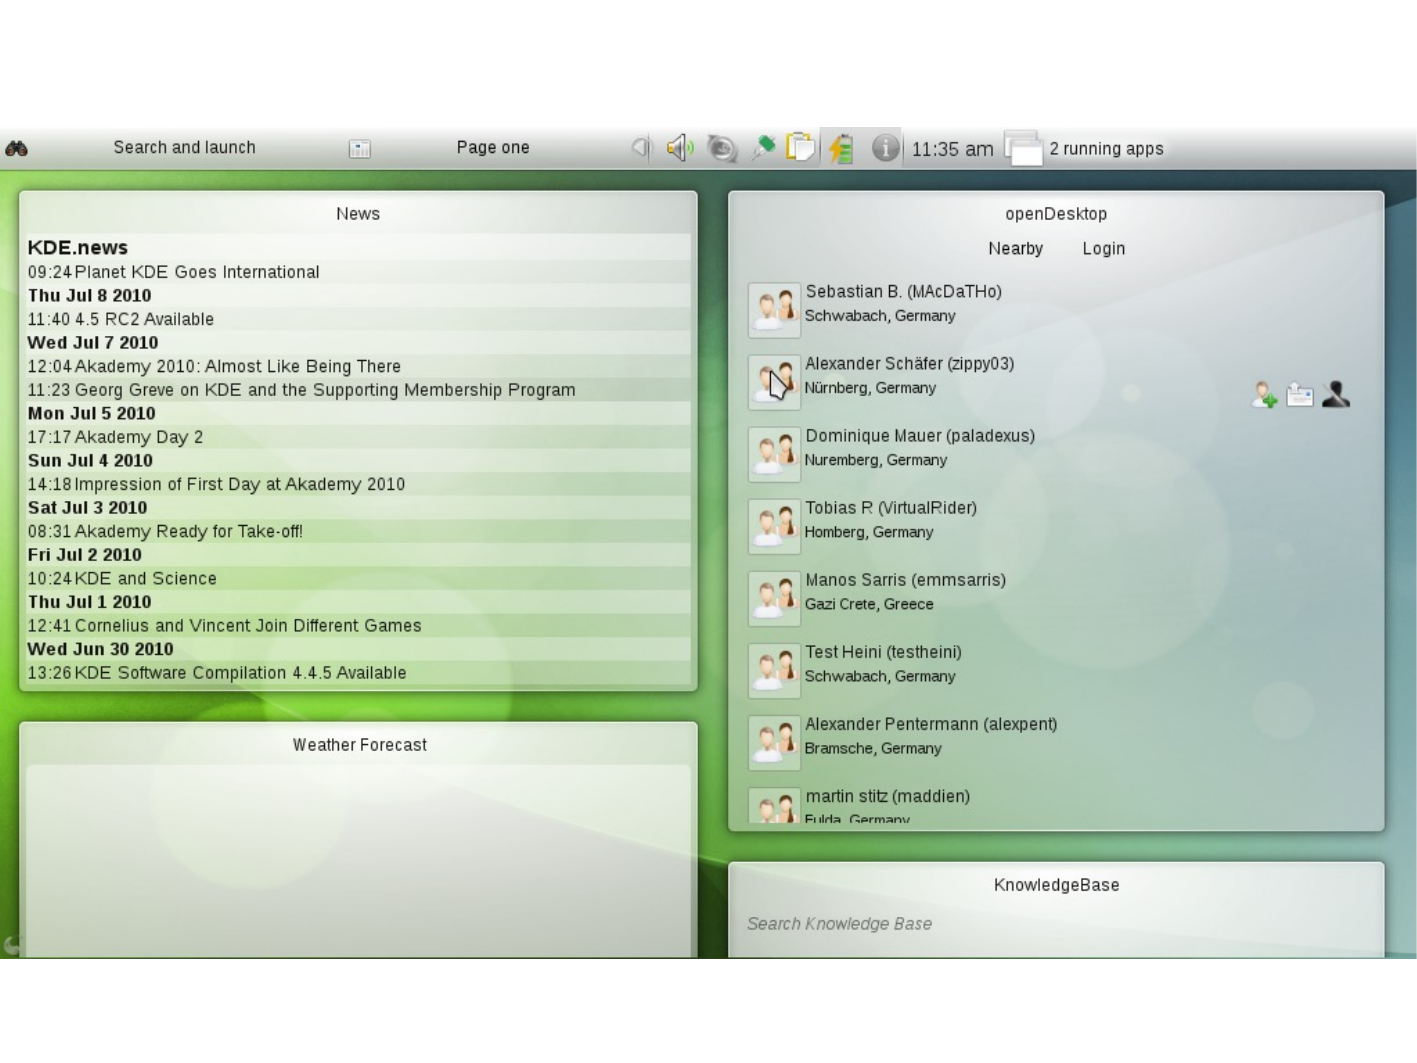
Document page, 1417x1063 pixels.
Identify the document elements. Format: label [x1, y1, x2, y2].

picture [0, 127, 1417, 959]
